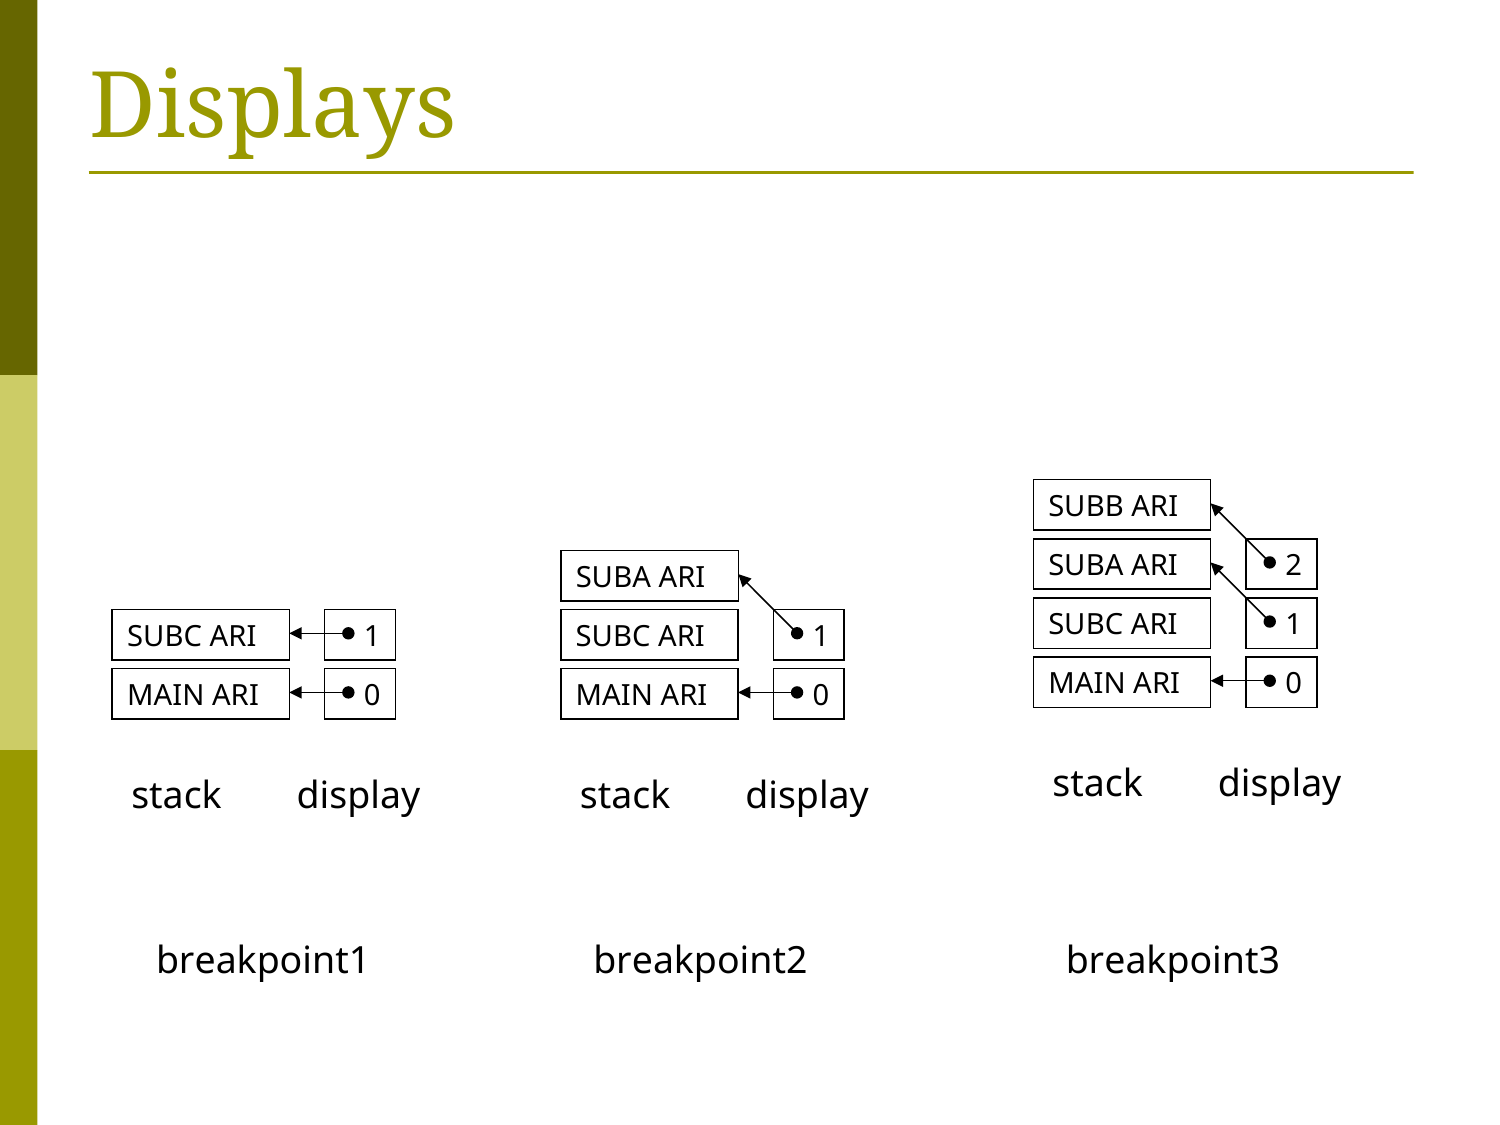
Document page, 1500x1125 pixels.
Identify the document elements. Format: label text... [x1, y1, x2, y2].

text_box 1 [773, 609, 845, 661]
text_box 1 [324, 609, 396, 661]
text_box breakpoint3 [1051, 928, 1296, 990]
text_box breakpoint1 [141, 928, 386, 990]
text_box 2 [1246, 538, 1317, 590]
text_box SUBA ARI [561, 550, 739, 601]
text_box stack [1037, 751, 1158, 812]
text_box MAIN ARI [112, 668, 290, 720]
text_box SUBC ARI [560, 609, 739, 661]
text_box 0 [324, 668, 396, 720]
text_box SUBB ARI [1033, 479, 1211, 531]
text_box MAIN ARI [560, 668, 739, 720]
text_box stack [565, 763, 686, 824]
text_box breakpoint2 [578, 928, 823, 990]
text_box SUBC ARI [112, 609, 290, 661]
text_box 0 [1246, 656, 1317, 708]
title Displays [75, 45, 1426, 173]
text_box display [1203, 751, 1357, 812]
text_box SUBC ARI [1033, 597, 1211, 649]
text_box display [730, 763, 885, 824]
text_box display [281, 763, 436, 824]
text_box MAIN ARI [1033, 656, 1211, 708]
text_box 0 [773, 668, 845, 720]
text_box stack [116, 763, 237, 824]
text_box 1 [1246, 597, 1317, 649]
text_box SUBA ARI [1033, 538, 1211, 590]
